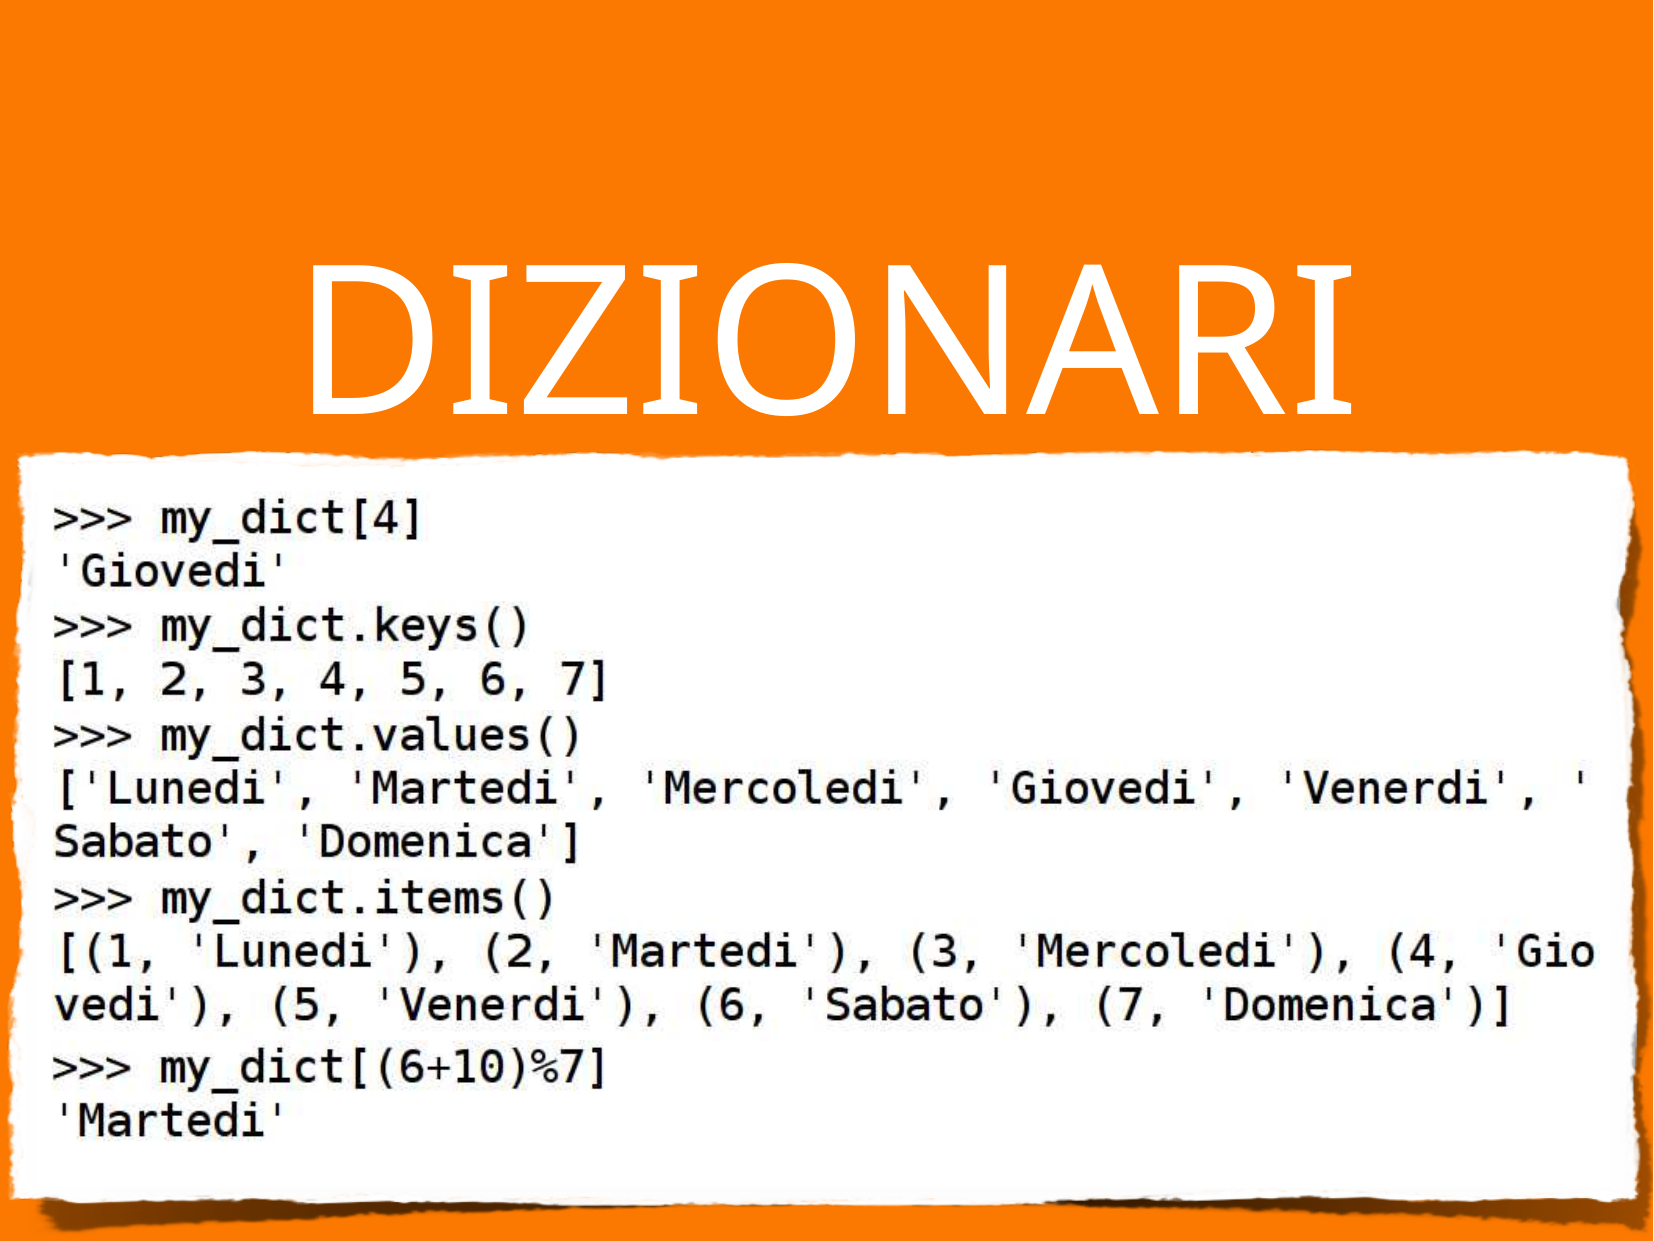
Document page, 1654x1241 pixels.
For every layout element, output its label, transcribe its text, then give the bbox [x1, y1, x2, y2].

text_box DIZIONARI [0, 185, 1653, 451]
picture [0, 451, 1653, 1236]
